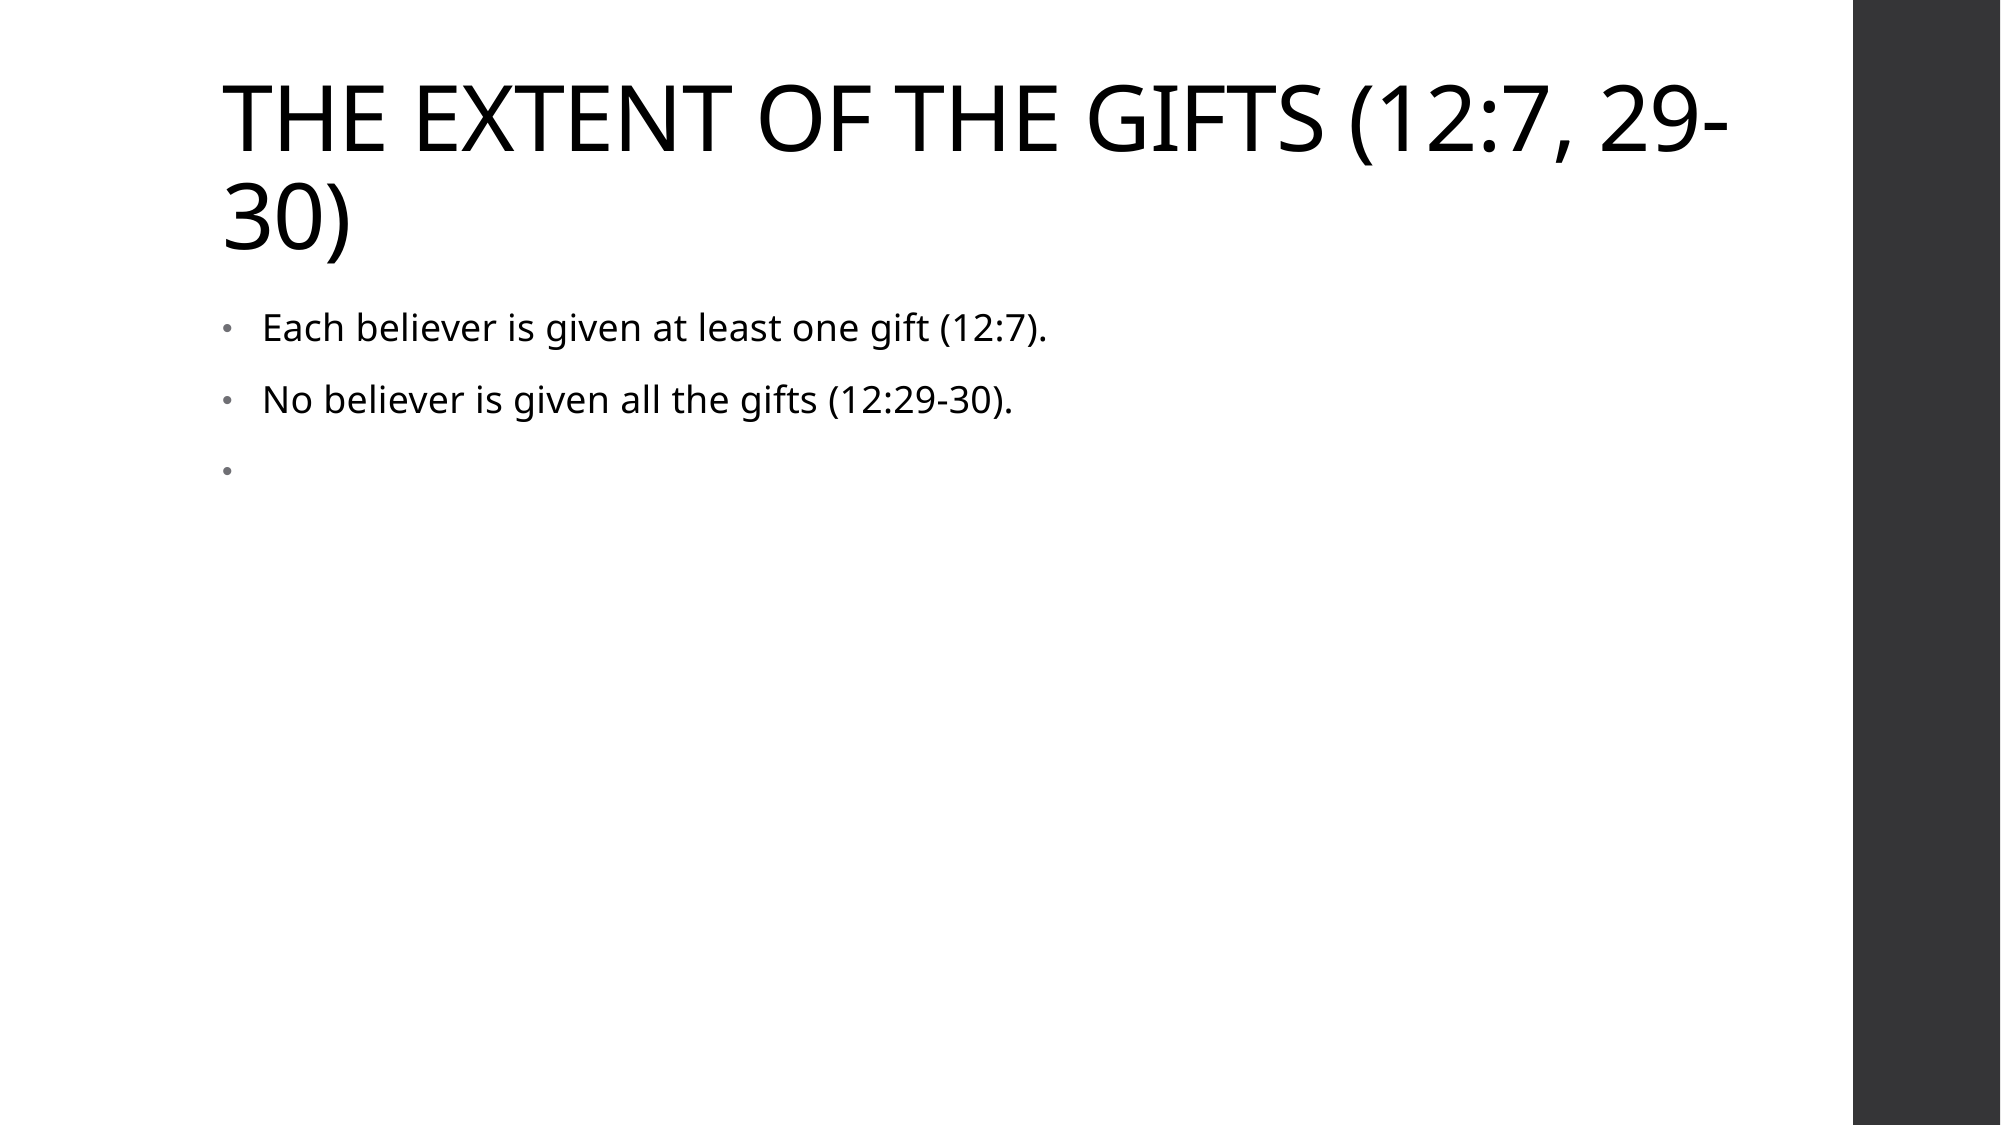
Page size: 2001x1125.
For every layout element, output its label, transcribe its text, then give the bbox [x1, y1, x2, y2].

list Each believer is given at least one gift (12:7). No believer is given all the gifts (12:29-30). [206, 299, 1617, 1014]
title THE EXTENT OF THE GIFTS (12:7, 29-30) [206, 60, 1797, 278]
